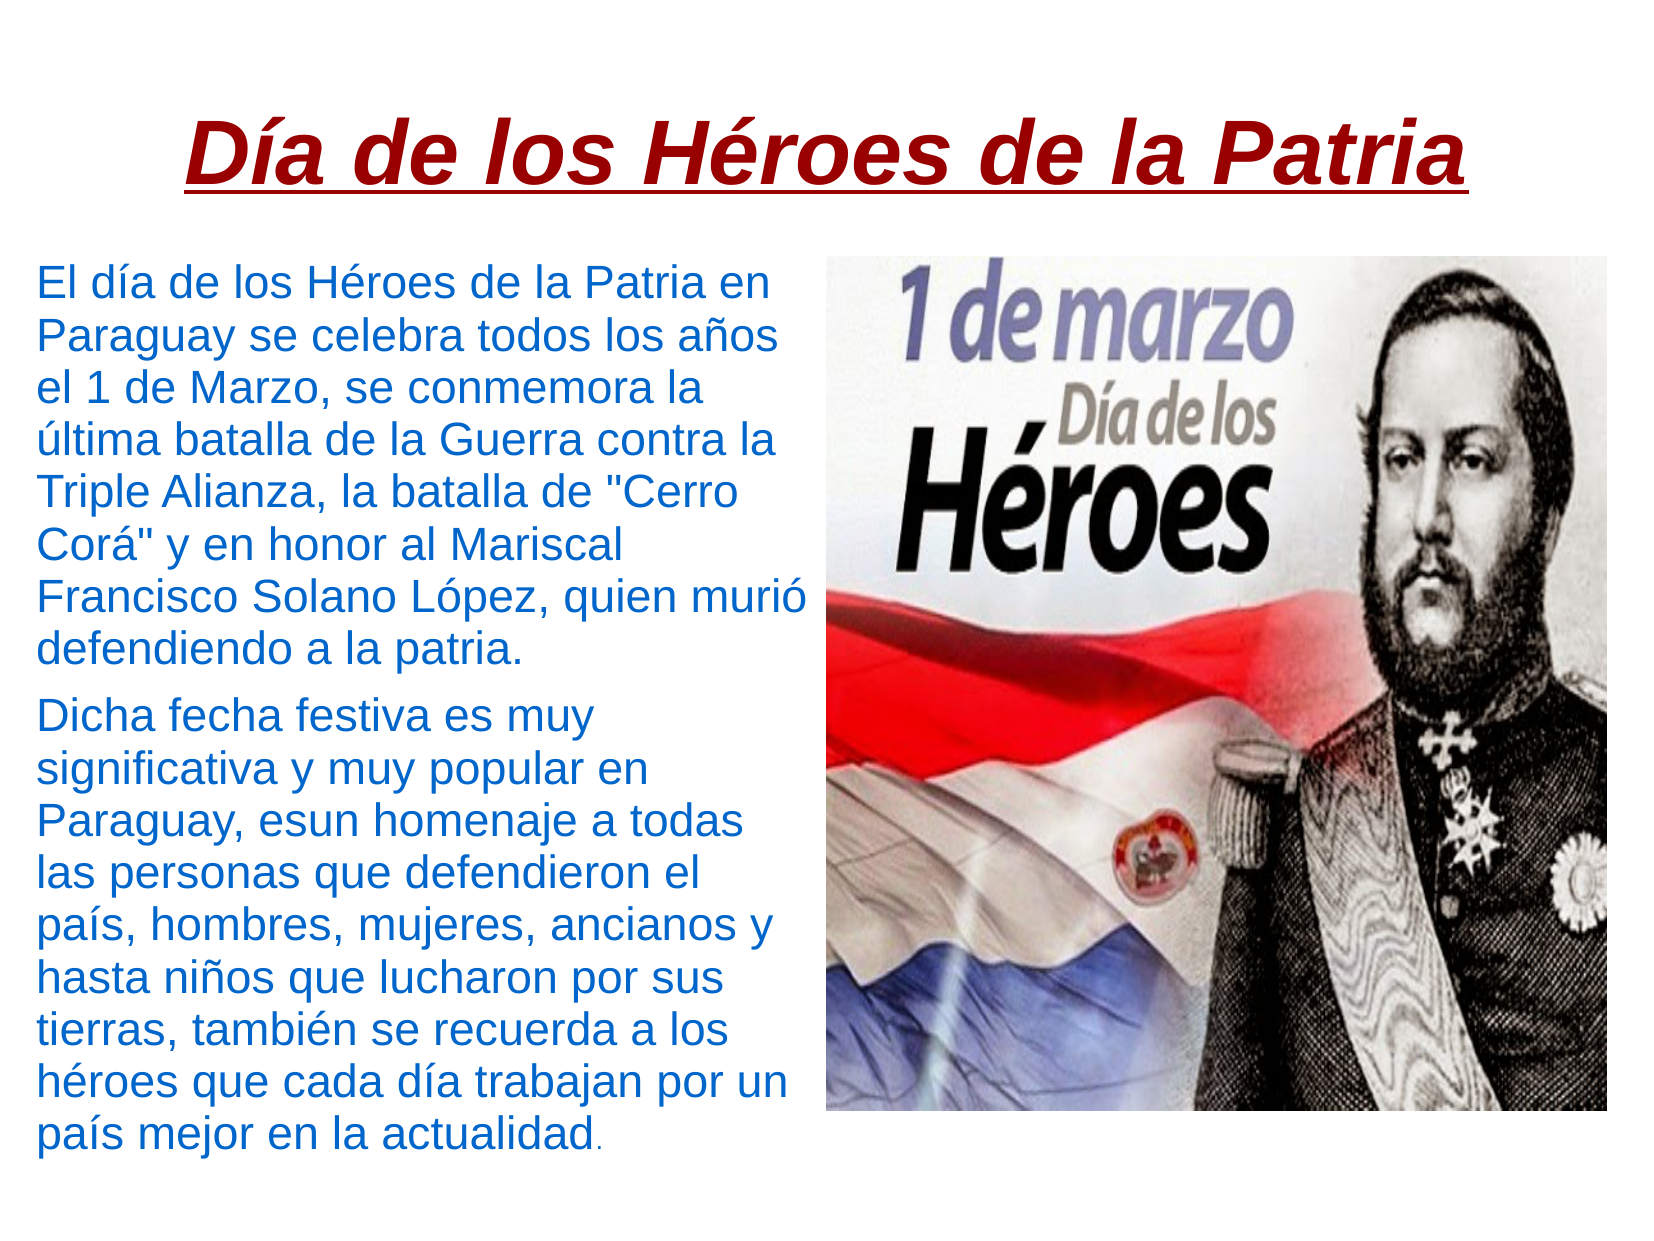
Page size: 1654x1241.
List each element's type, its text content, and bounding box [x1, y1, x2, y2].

picture [826, 256, 1607, 1111]
title Día de los Héroes de la Patria [82, 49, 1571, 257]
list El día de los Héroes de la Patria en Paraguay se celebra todos los años el 1 de Marzo, se conmemora la última batalla de la Guerra contra la Triple Alianza, la batalla de "Cerro Corá" y en honor al Mariscal Francisco Solano López, quien murió defendiendo a la patria. Dicha fecha festiva es muy significativa y muy popular en Paraguay, esun homenaje a todas las personas que defendieron el país, hombres, mujeres, ancianos y hasta niños que lucharon por sus tierras, también se recuerda a los héroes que cada día trabajan por un país mejor en la actualidad. [0, 256, 809, 1193]
